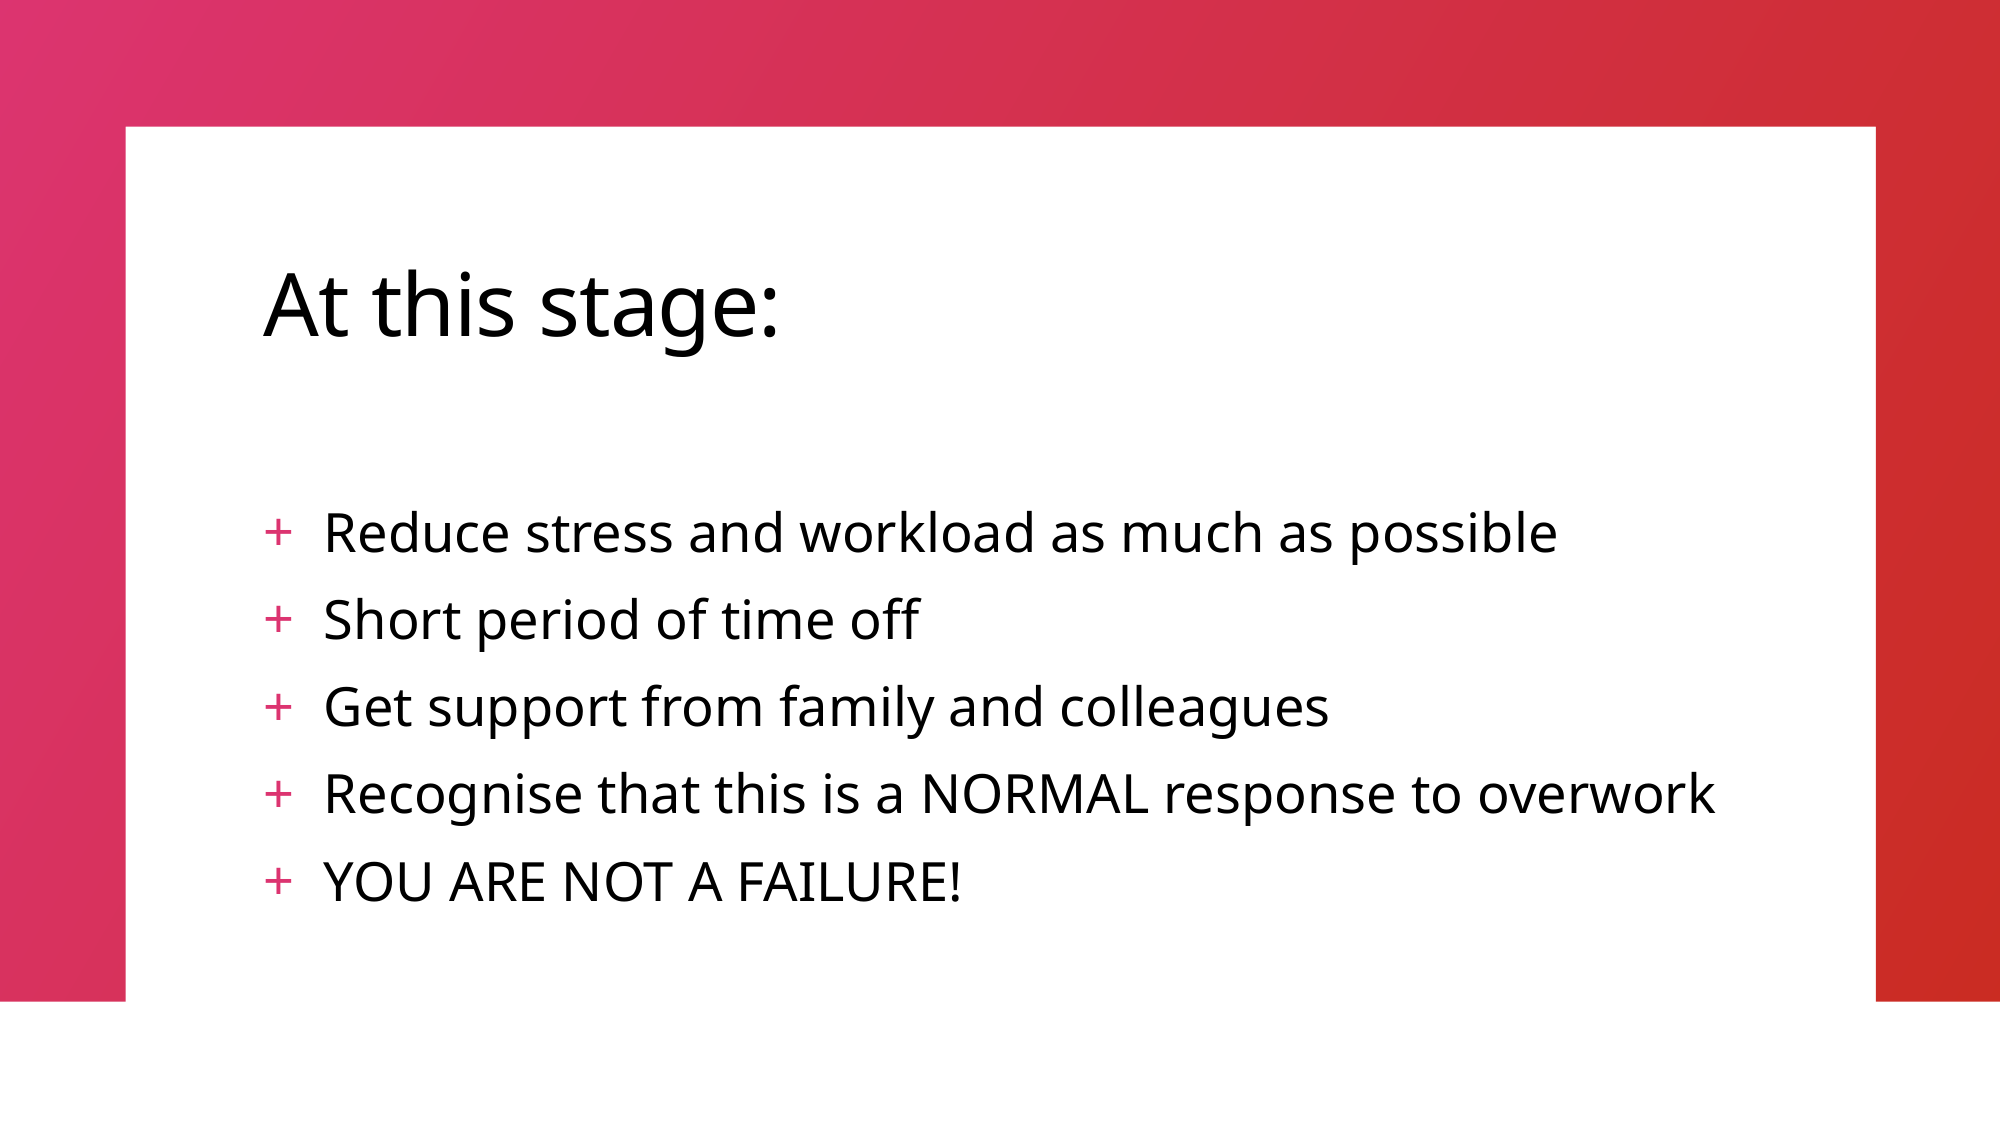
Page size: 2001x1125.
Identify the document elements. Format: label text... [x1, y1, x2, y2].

title At this stage: [248, 248, 1749, 470]
list Reduce stress and workload as much as possible Short period of time off Get support from family and colleagues Recognise that this is a NORMAL response to overwork YOU ARE NOT A FAILURE! [248, 487, 1749, 1001]
